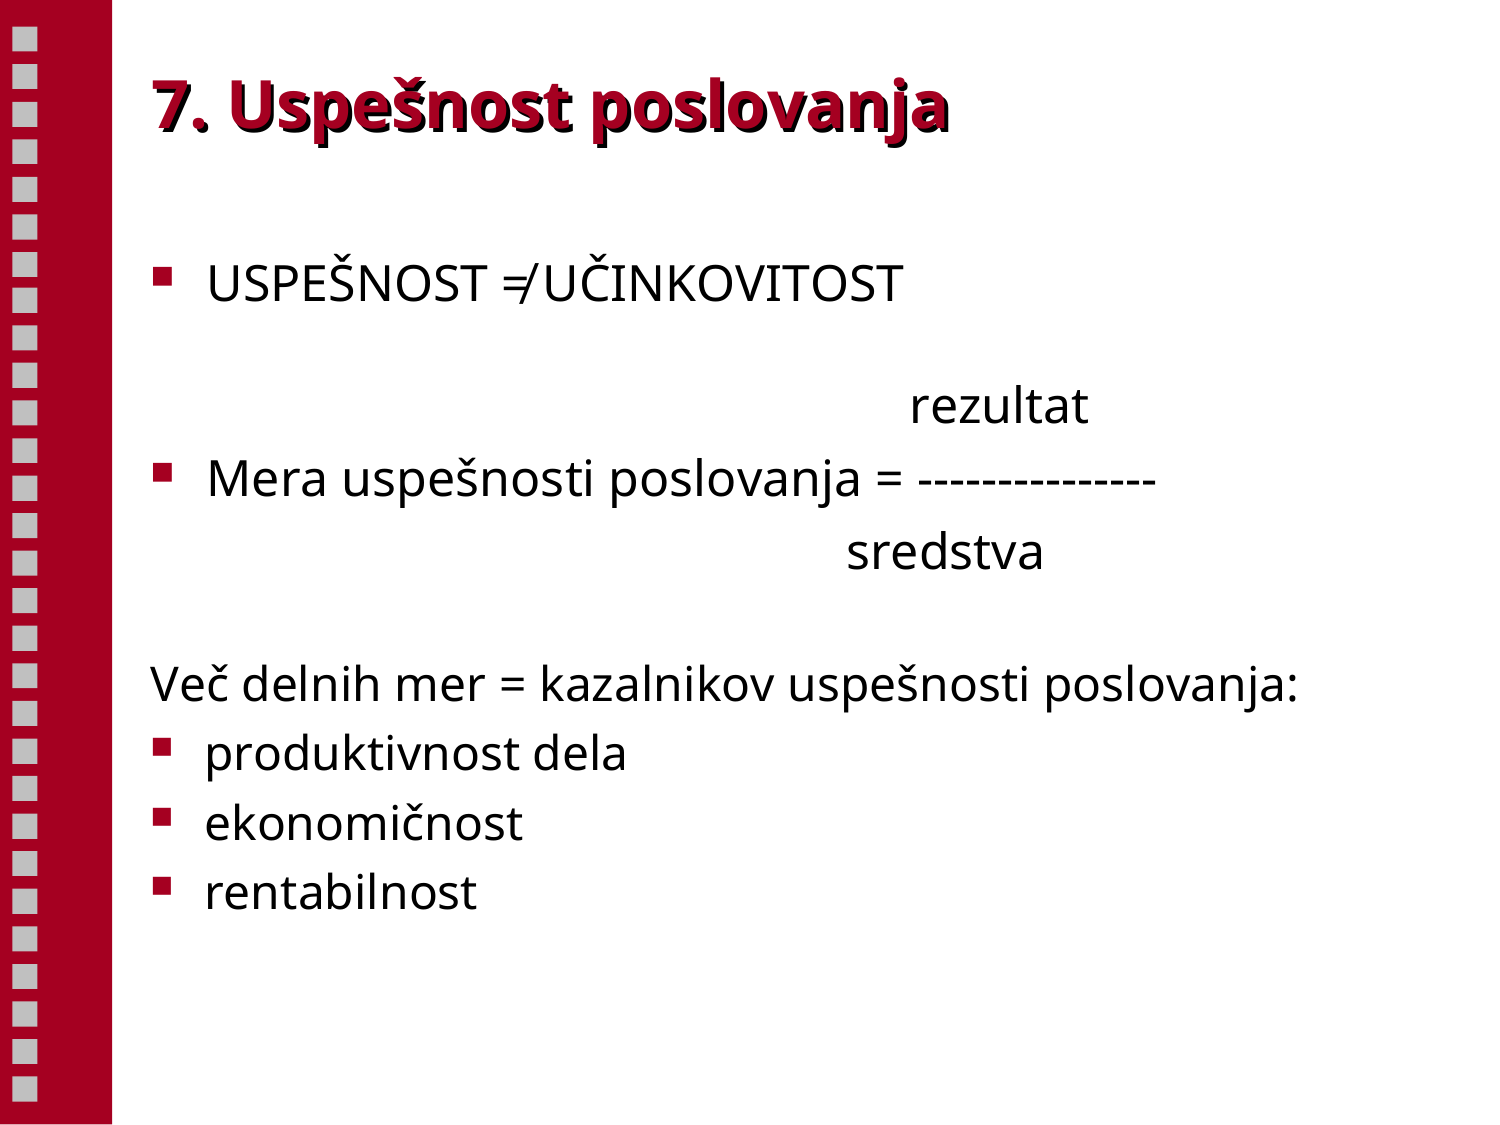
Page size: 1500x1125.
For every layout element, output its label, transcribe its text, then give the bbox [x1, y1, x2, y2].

text_box USPEŠNOST ≠ UČINKOVITOST [135, 243, 1416, 361]
text_box Več delnih mer = kazalnikov uspešnosti poslovanja: produktivnost dela ekonomičnost rentabilnost [135, 645, 1416, 929]
title 7. Uspešnost poslovanja [136, 30, 1412, 173]
text_box rezultat Mera uspešnosti poslovanja = --------------- sredstva [135, 361, 1416, 634]
